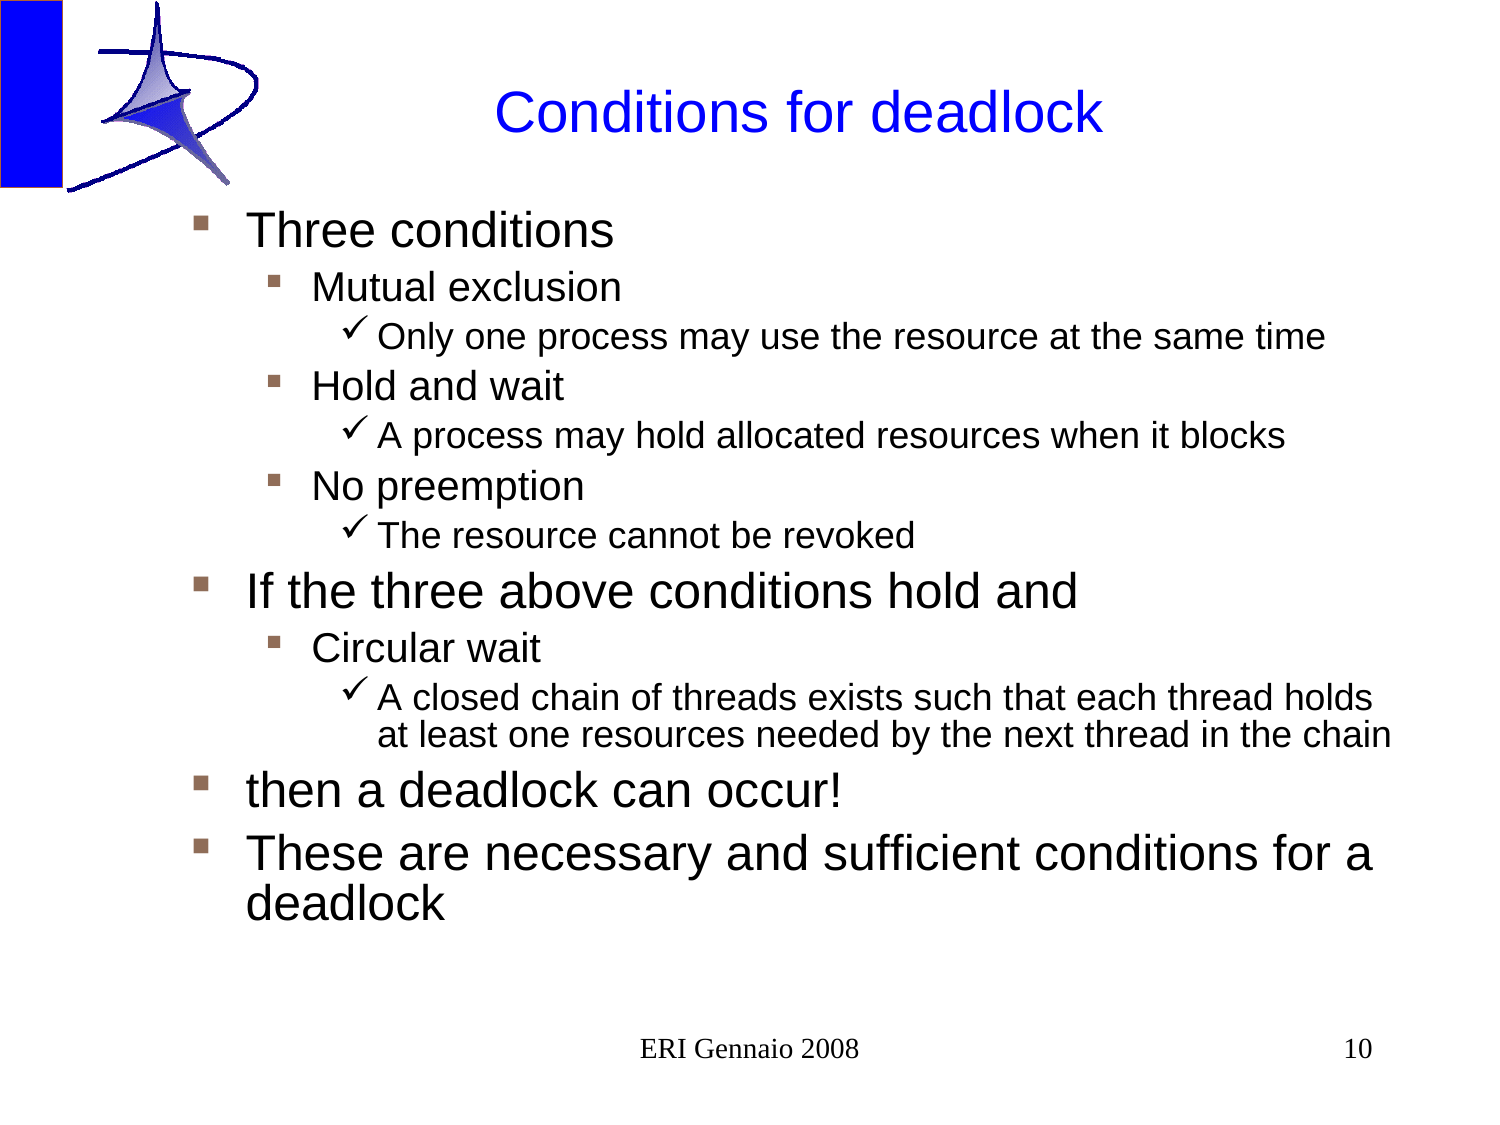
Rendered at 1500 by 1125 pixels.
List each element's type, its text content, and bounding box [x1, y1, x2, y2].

list Three conditions Mutual exclusion Only one process may use the resource at the same time Hold and wait A process may hold allocated resources when it blocks No preemption The resource cannot be revoked If the three above conditions hold and Circular wait A closed chain of threads exists such that each thread holds at least one resources needed by the next thread in the chain then a deadlock can occur! These are necessary and sufficient conditions for a deadlock [174, 199, 1425, 1025]
picture [62, 0, 263, 197]
title Conditions for deadlock [174, 62, 1425, 163]
